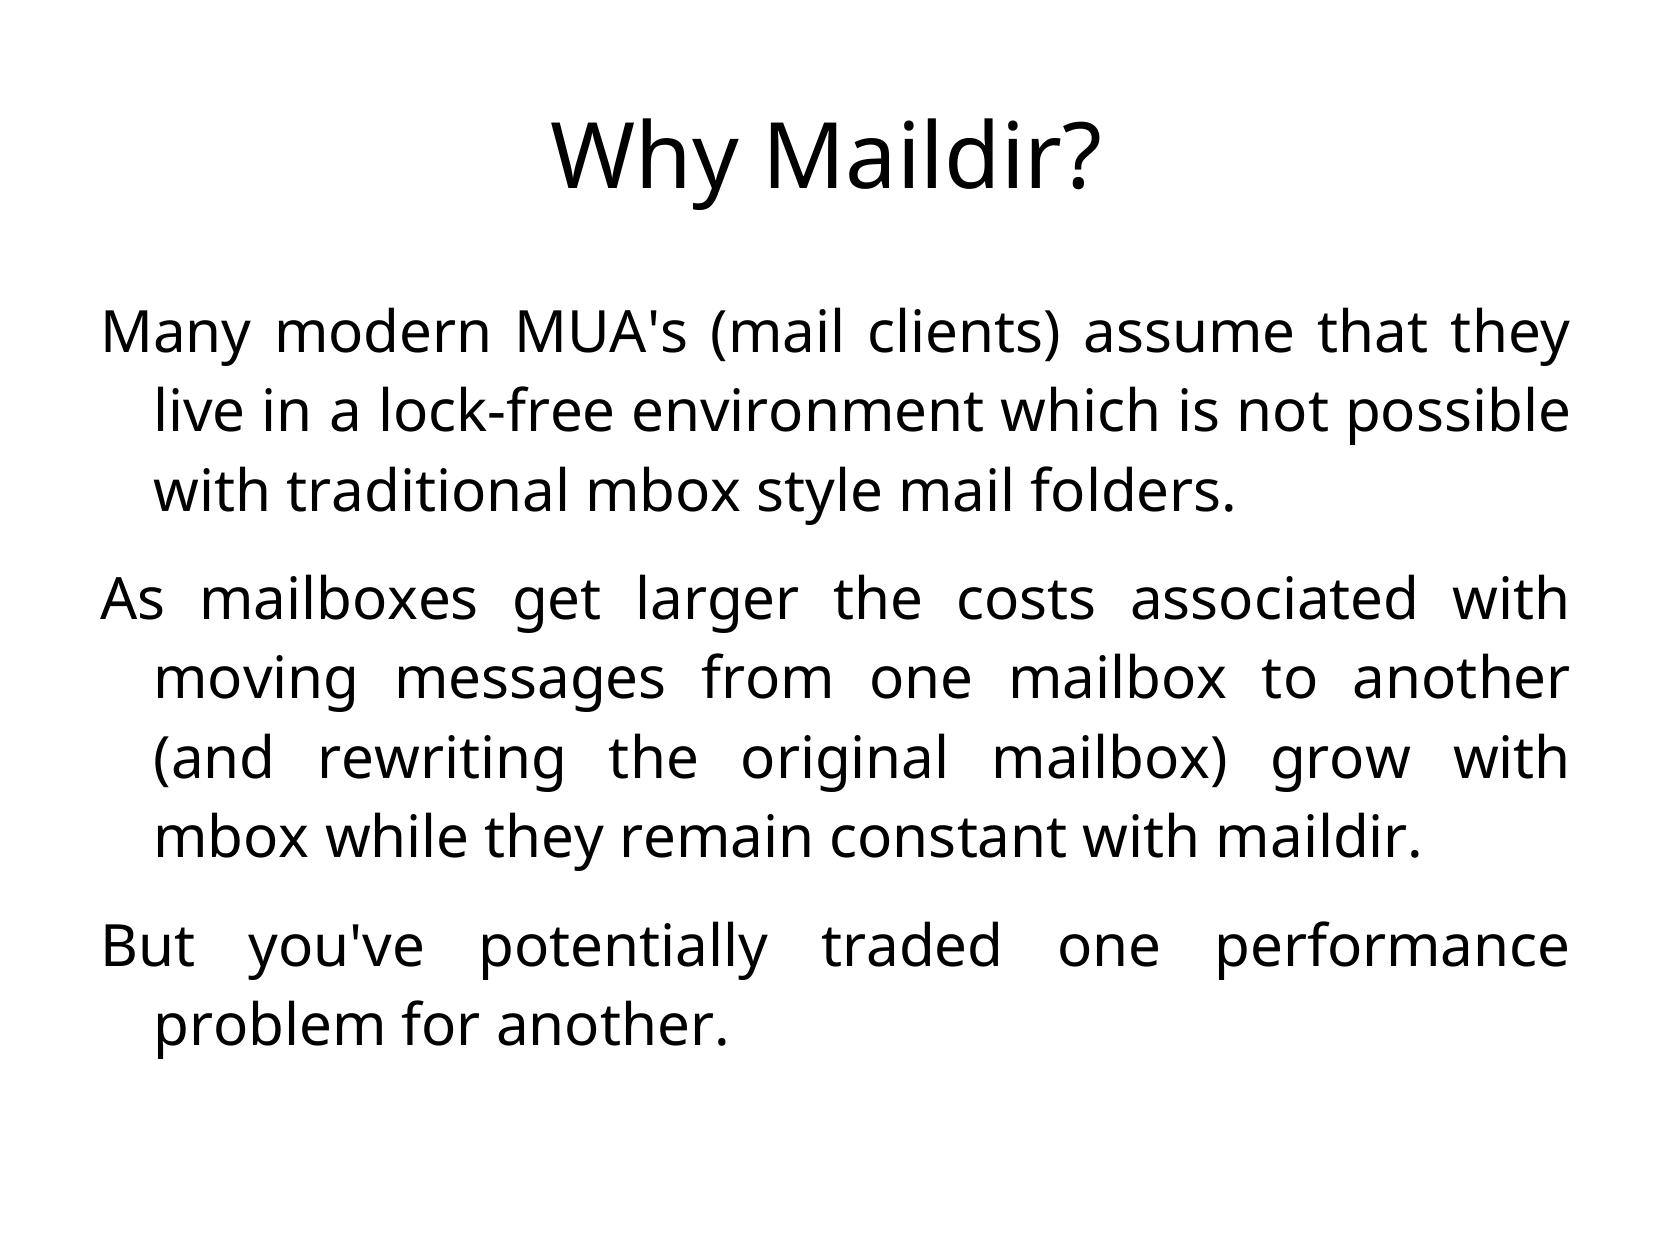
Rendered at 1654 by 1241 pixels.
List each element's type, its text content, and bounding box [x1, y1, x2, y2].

list Many modern MUA's (mail clients) assume that they live in a lock-free environment which is not possible with traditional mbox style mail folders. As mailboxes get larger the costs associated with moving messages from one mailbox to another (and rewriting the original mailbox) grow with mbox while they remain constant with maildir. But you've potentially traded one performance problem for another. [82, 290, 1571, 1109]
title Why Maildir? [82, 49, 1571, 257]
